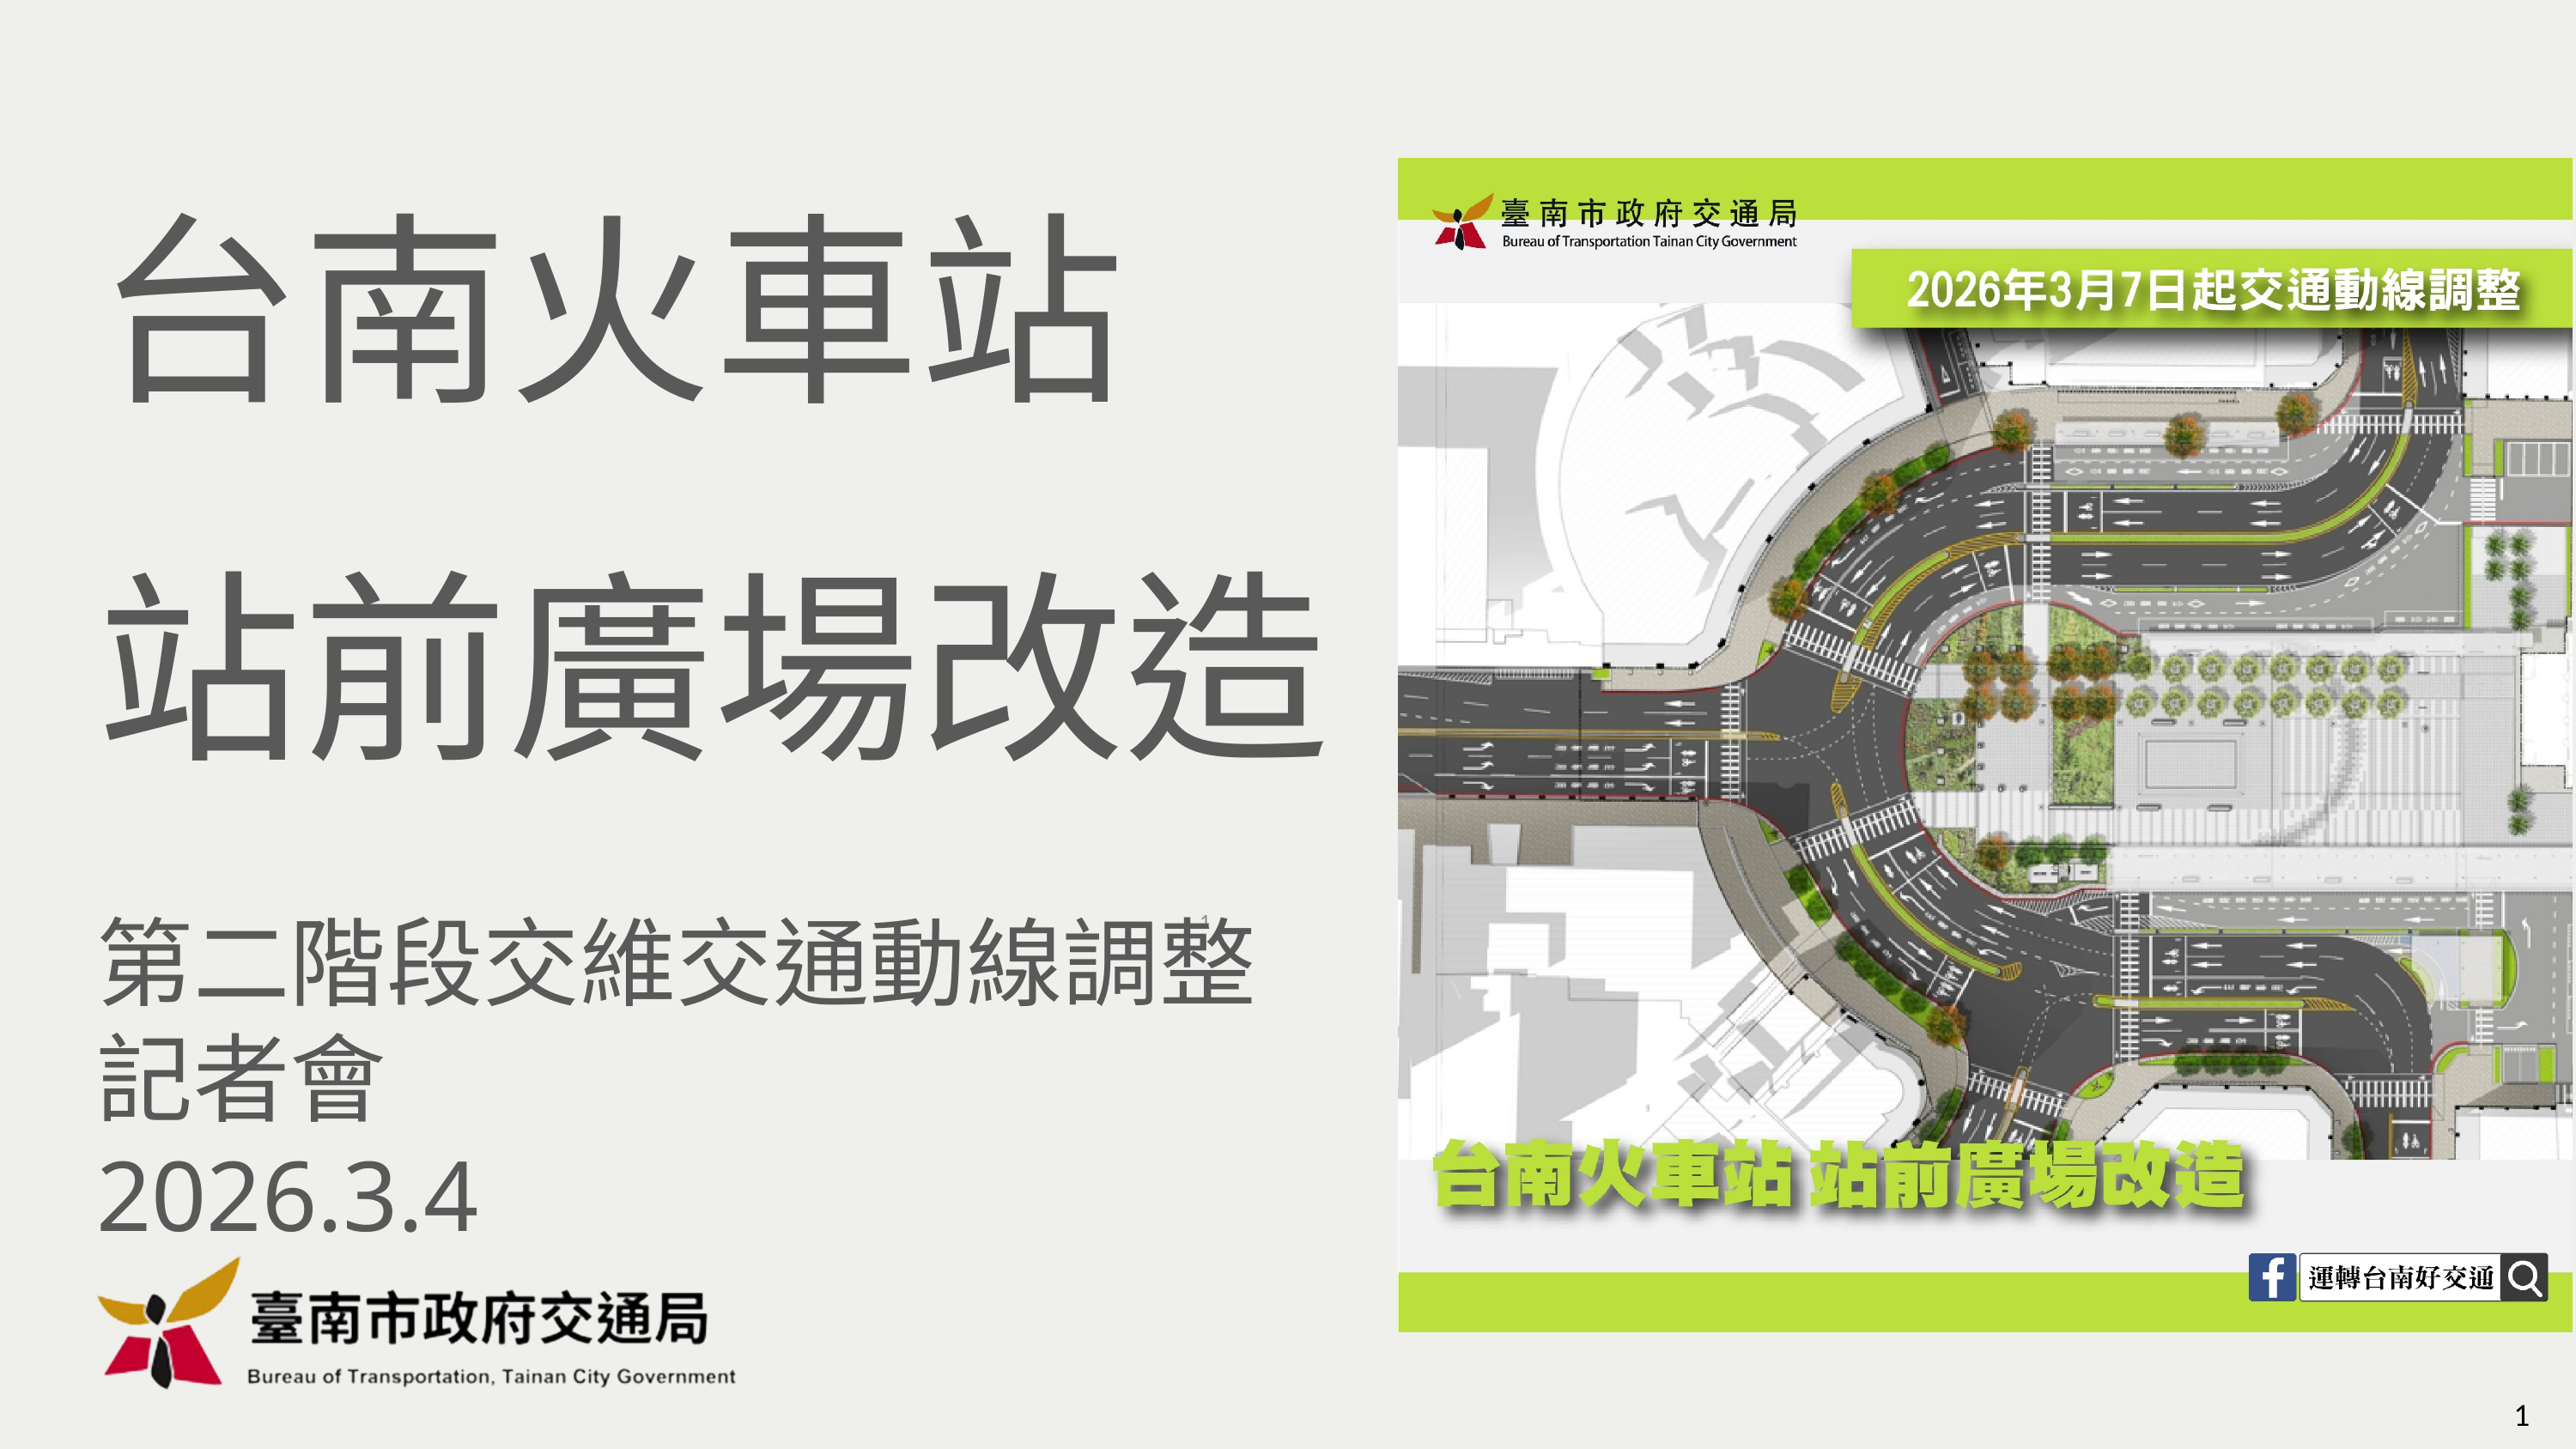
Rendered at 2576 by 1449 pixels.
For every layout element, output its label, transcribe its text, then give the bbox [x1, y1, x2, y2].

text_box 1 [2500, 1387, 2576, 1440]
picture [1398, 158, 2573, 1332]
text_box 台南火車站 站前廣場改造 第二階段交維交通動線調整 記者會 2026.3.4 [96, 70, 1373, 1251]
picture [43, 1239, 762, 1394]
